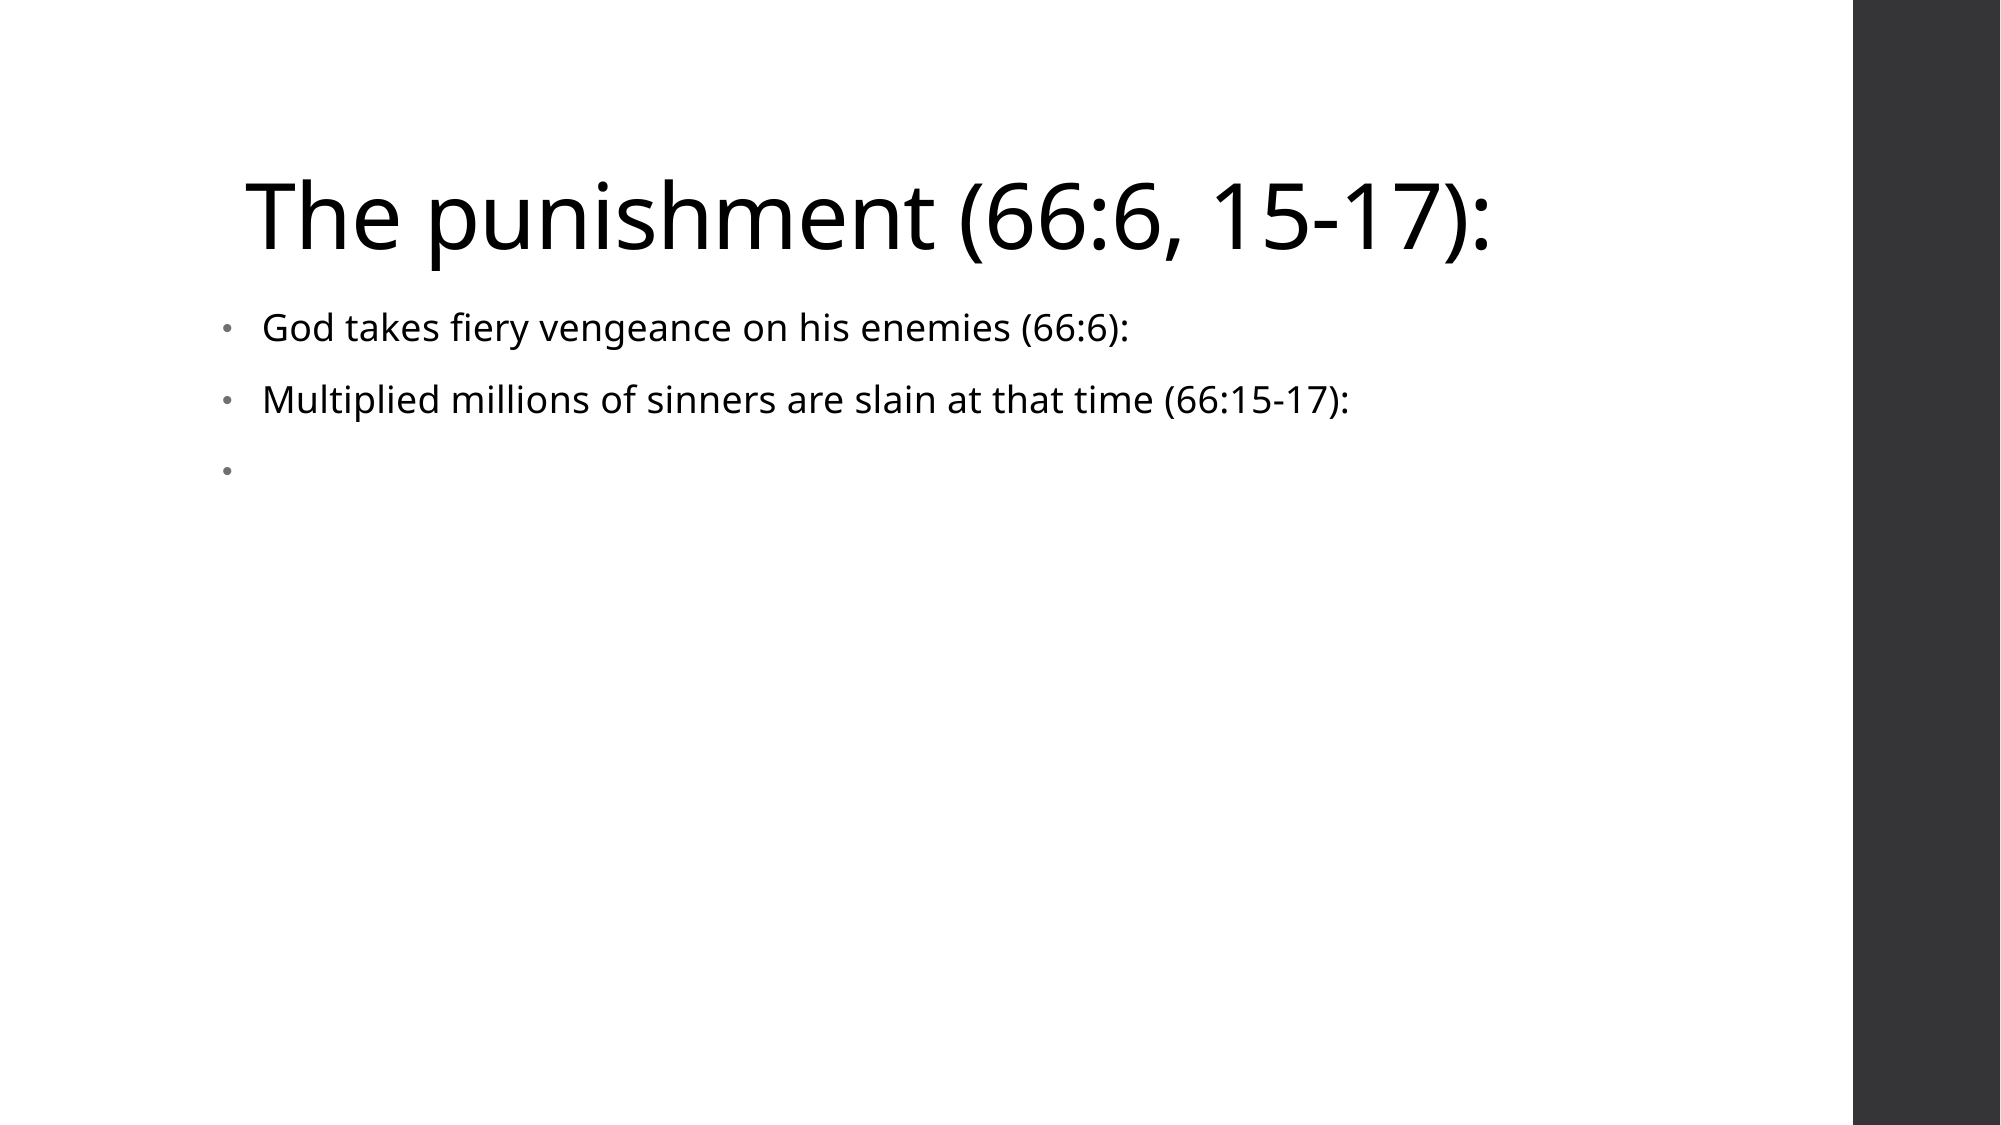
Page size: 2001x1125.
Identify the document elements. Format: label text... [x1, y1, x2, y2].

list God takes fiery vengeance on his enemies (66:6): Multiplied millions of sinners are slain at that time (66:15-17): [206, 299, 1617, 1014]
title The punishment (66:6, 15-17): [206, 60, 1797, 278]
